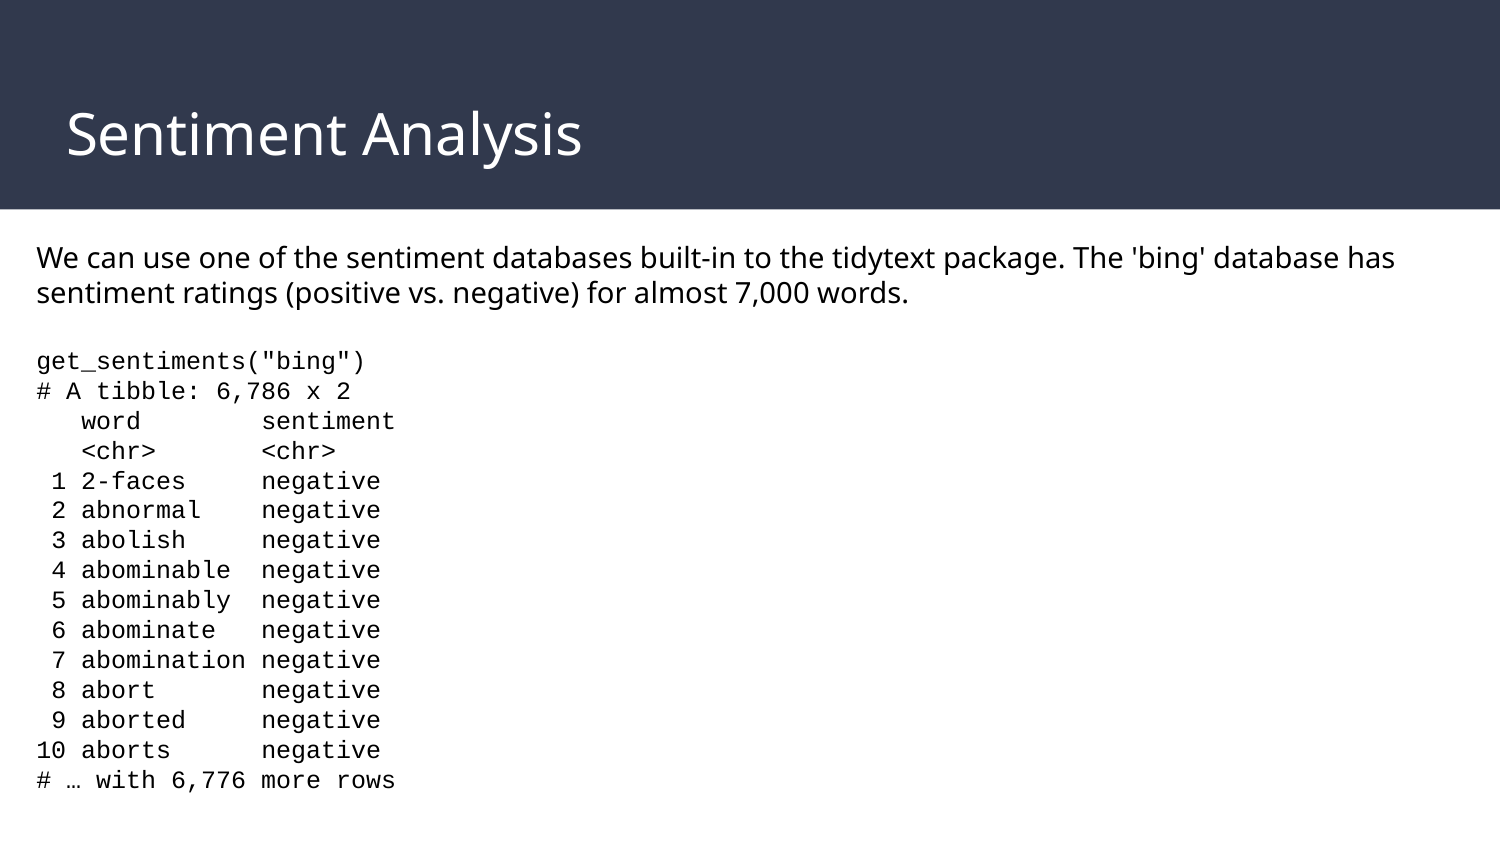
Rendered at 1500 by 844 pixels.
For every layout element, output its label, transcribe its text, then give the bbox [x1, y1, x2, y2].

title Sentiment Analysis [51, 82, 1449, 185]
text_box We can use one of the sentiment databases built-in to the tidytext package. The 'bing' database has sentiment ratings (positive vs. negative) for almost 7,000 words. get_sentiments("bing") # A tibble: 6,786 x 2 word sentiment <chr> <chr> 1 2-faces negative 2 abnormal negative 3 abolish negative 4 abominable negative 5 abominably negative 6 abominate negative 7 abomination negative 8 abort negative 9 aborted negative 10 aborts negative # … with 6,776 more rows [21, 224, 1479, 821]
